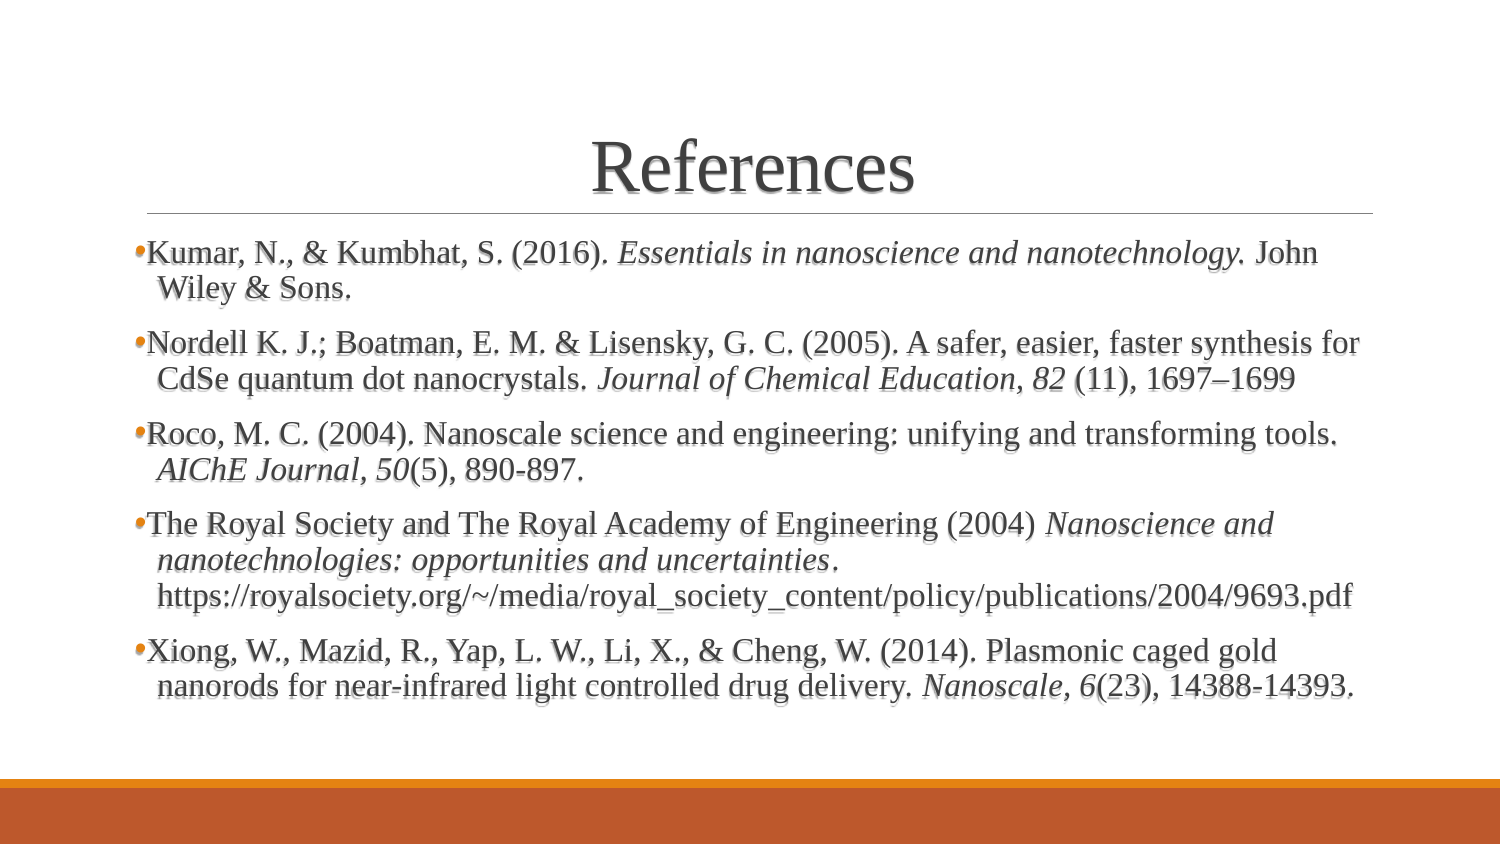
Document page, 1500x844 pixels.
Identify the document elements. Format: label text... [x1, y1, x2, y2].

list Kumar, N., & Kumbhat, S. (2016). Essentials in nanoscience and nanotechnology. John Wiley & Sons. Nordell K. J.; Boatman, E. M. & Lisensky, G. C. (2005). A safer, easier, faster synthesis for CdSe quantum dot nanocrystals. Journal of Chemical Education, 82 (11), 1697–1699 Roco, M. C. (2004). Nanoscale science and engineering: unifying and transforming tools. AIChE Journal, 50(5), 890-897. The Royal Society and The Royal Academy of Engineering (2004) Nanoscience and nanotechnologies: opportunities and uncertainties. https://royalsociety.org/~/media/royal_society_content/policy/publications/2004/9693.pdf Xiong, W., Mazid, R., Yap, L. W., Li, X., & Cheng, W. (2014). Plasmonic caged gold nanorods for near-infrared light controlled drug delivery. Nanoscale, 6(23), 14388-14393. [134, 227, 1373, 752]
title References [134, 35, 1373, 214]
